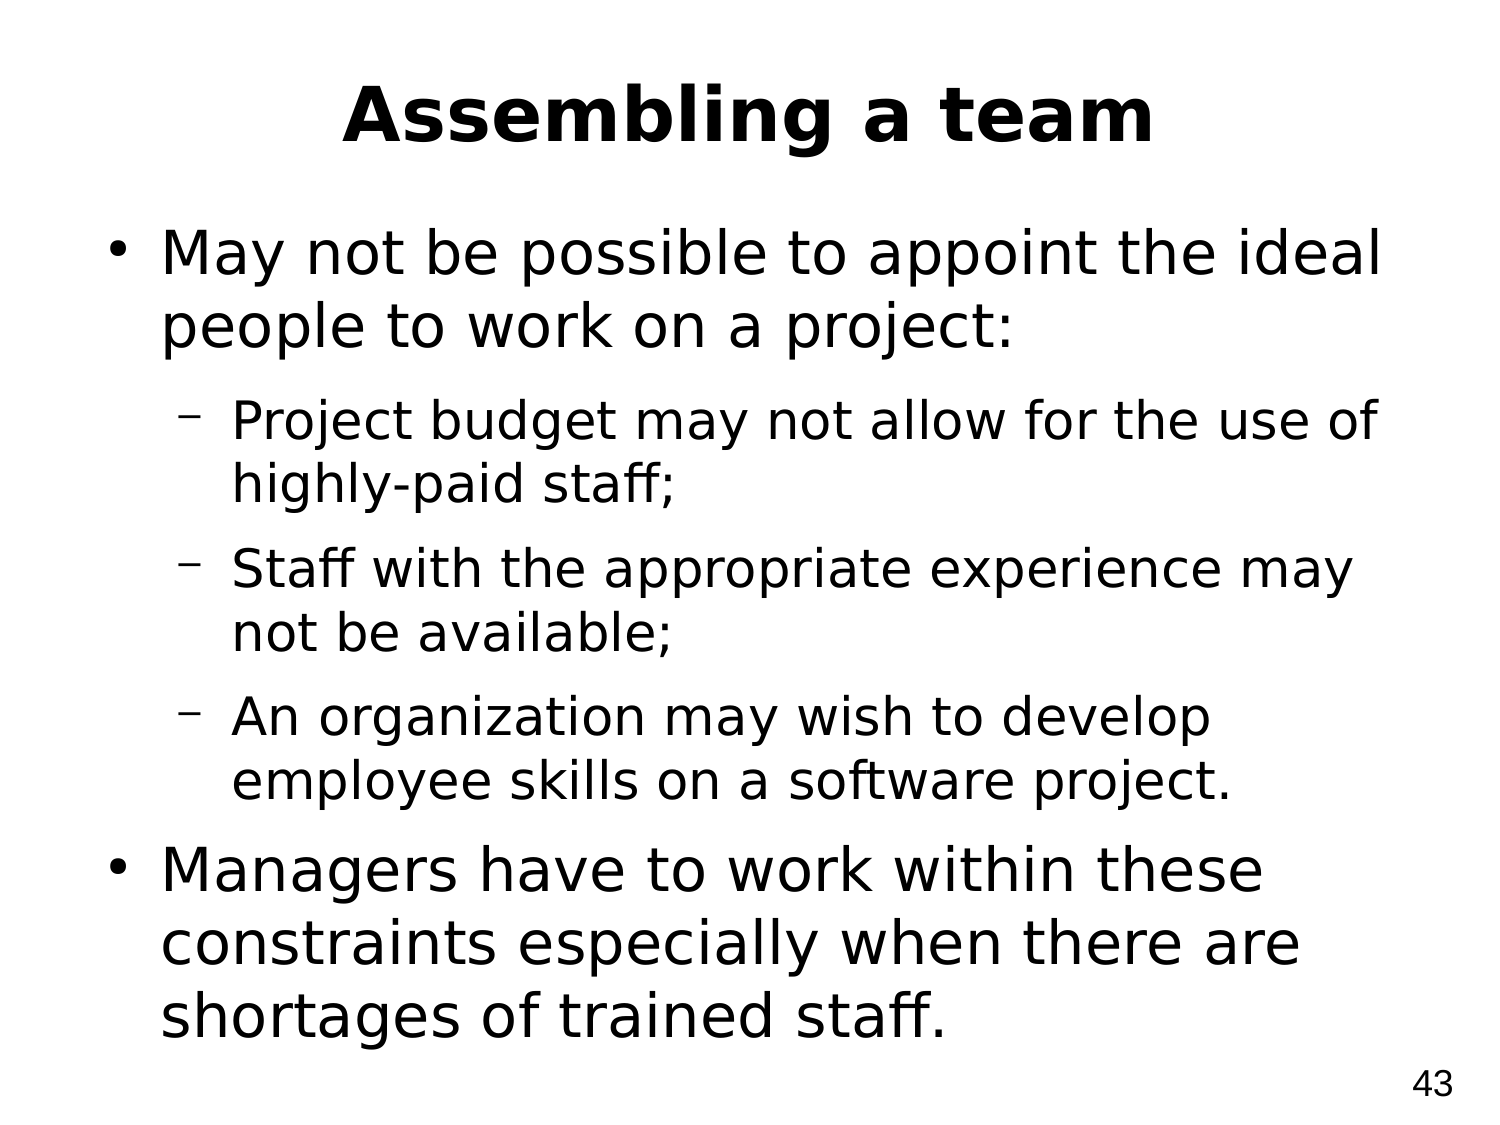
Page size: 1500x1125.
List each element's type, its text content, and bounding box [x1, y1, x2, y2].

title Assembling a team [75, 44, 1425, 177]
list May not be possible to appoint the ideal people to work on a project: Project budget may not allow for the use of highly-paid staff; Staff with the appropriate experience may not be available; An organization may wish to develop employee skills on a software project. Managers have to work within these constraints especially when there are shortages of trained staff. [75, 206, 1425, 1093]
